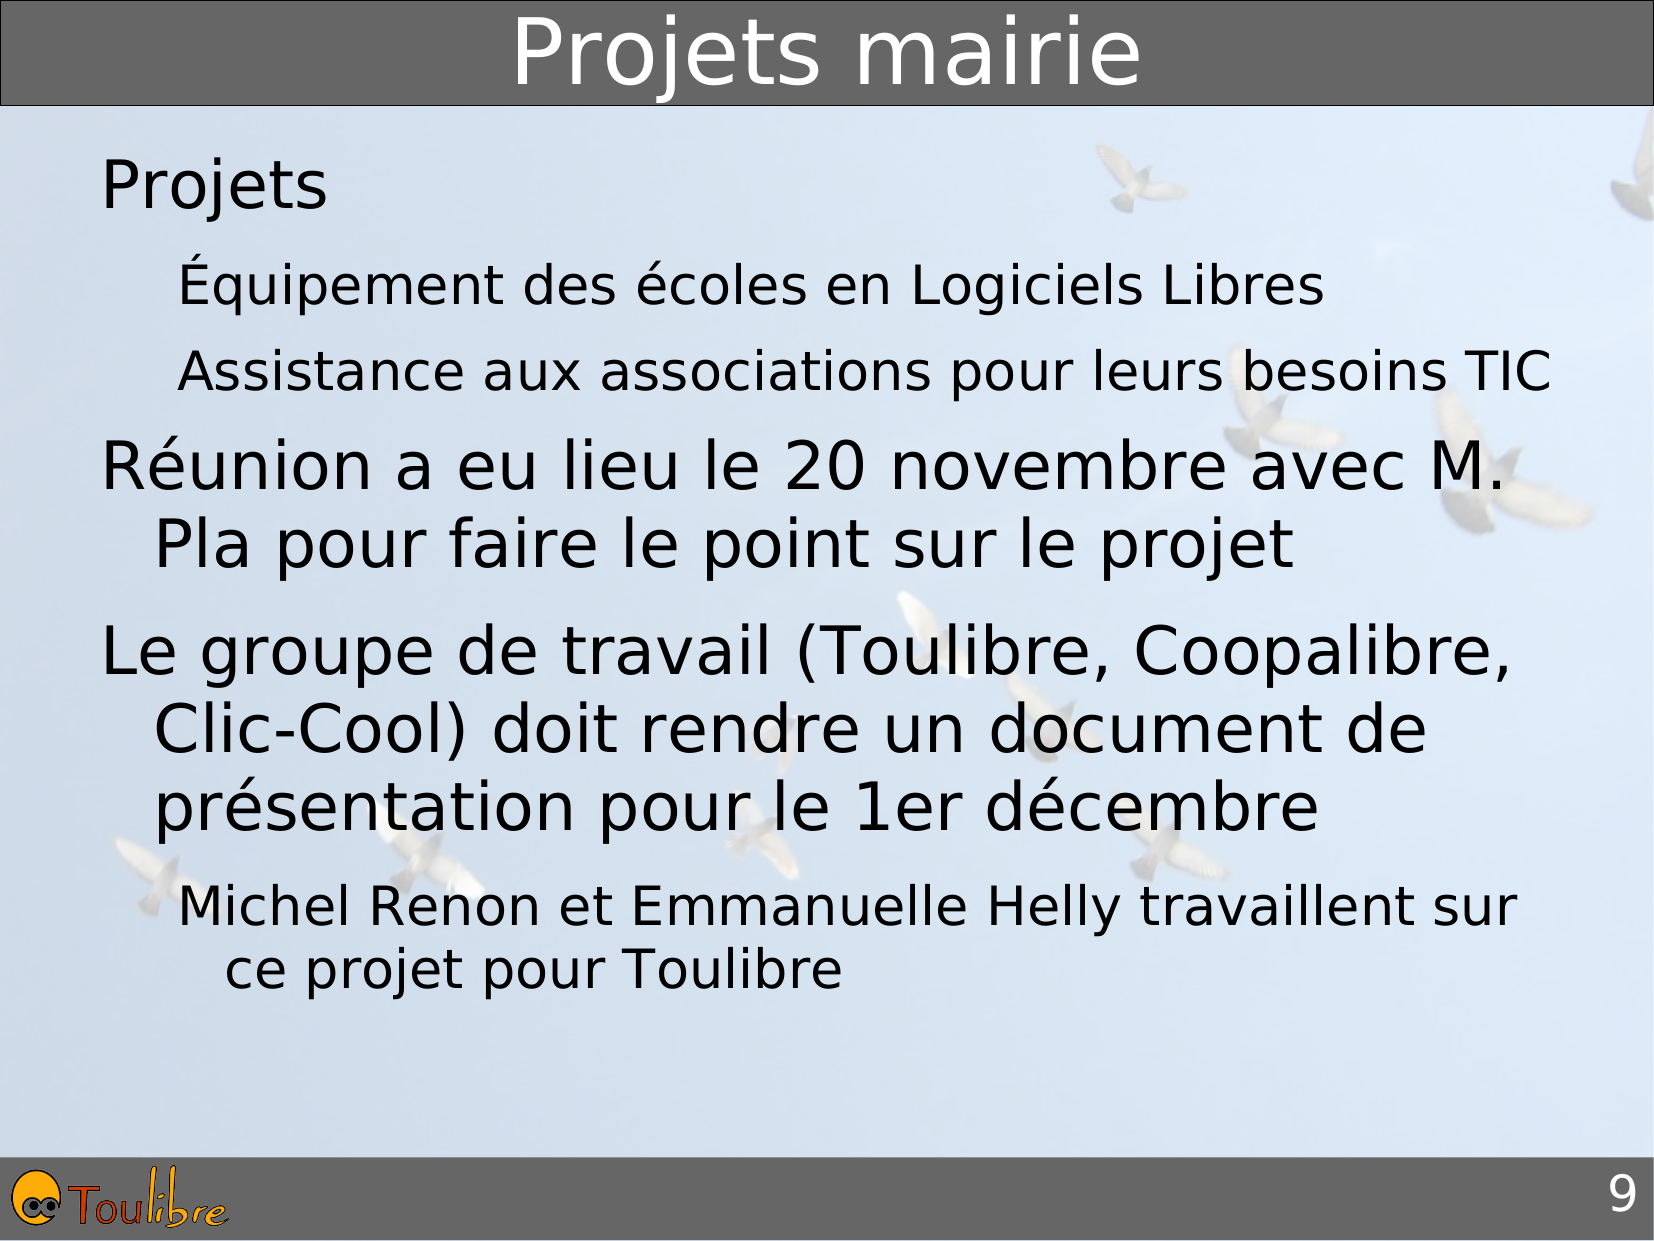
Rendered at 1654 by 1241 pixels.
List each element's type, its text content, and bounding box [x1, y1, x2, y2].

title Projets mairie [0, 0, 1654, 107]
picture [11, 1165, 229, 1228]
list Projets Équipement des écoles en Logiciels Libres Assistance aux associations pour leurs besoins TIC Réunion a eu lieu le 20 novembre avec M. Pla pour faire le point sur le projet Le groupe de travail (Toulibre, Coopalibre, Clic-Cool) doit rendre un document de présentation pour le 1er décembre Michel Renon et Emmanuelle Helly travaillent sur ce projet pour Toulibre [82, 146, 1571, 1094]
